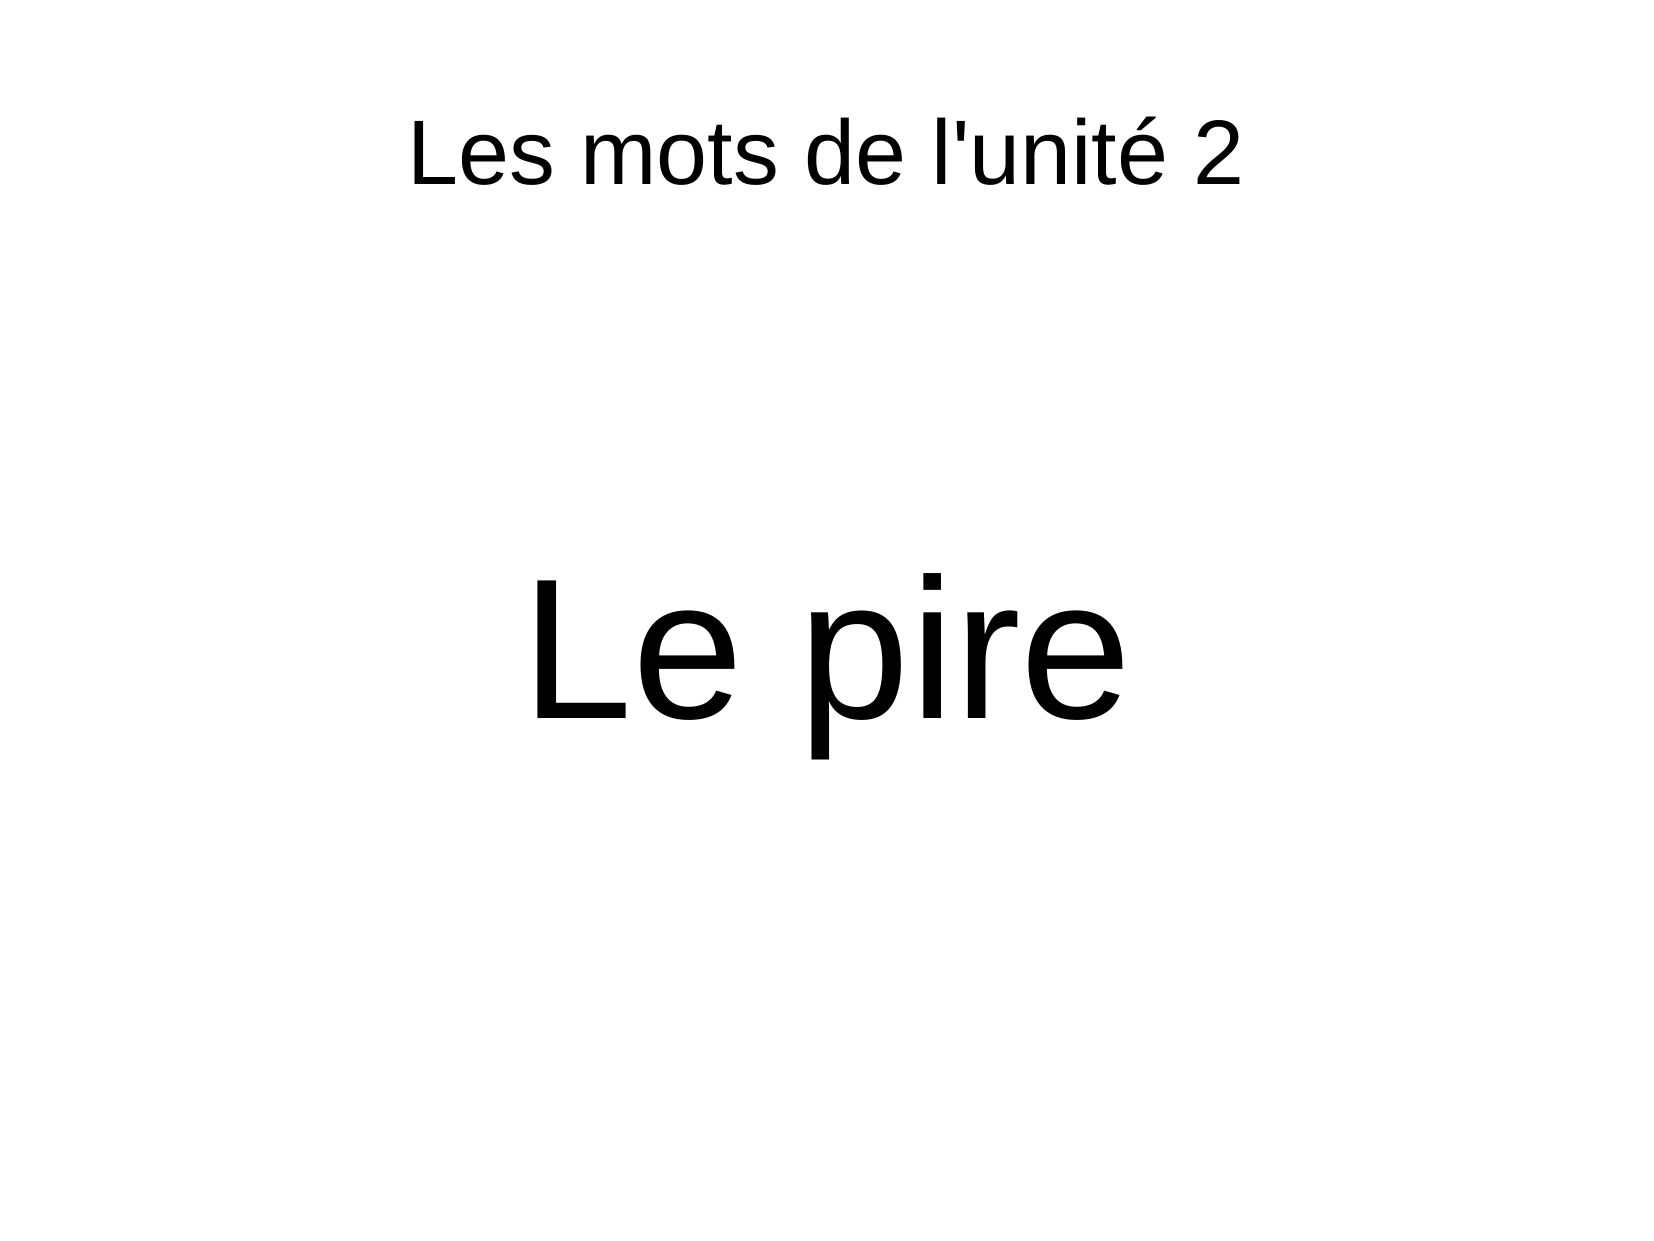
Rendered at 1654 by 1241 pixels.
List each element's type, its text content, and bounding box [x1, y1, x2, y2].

subtitle Le pire [82, 290, 1571, 1010]
title Les mots de l'unité 2 [82, 49, 1571, 257]
